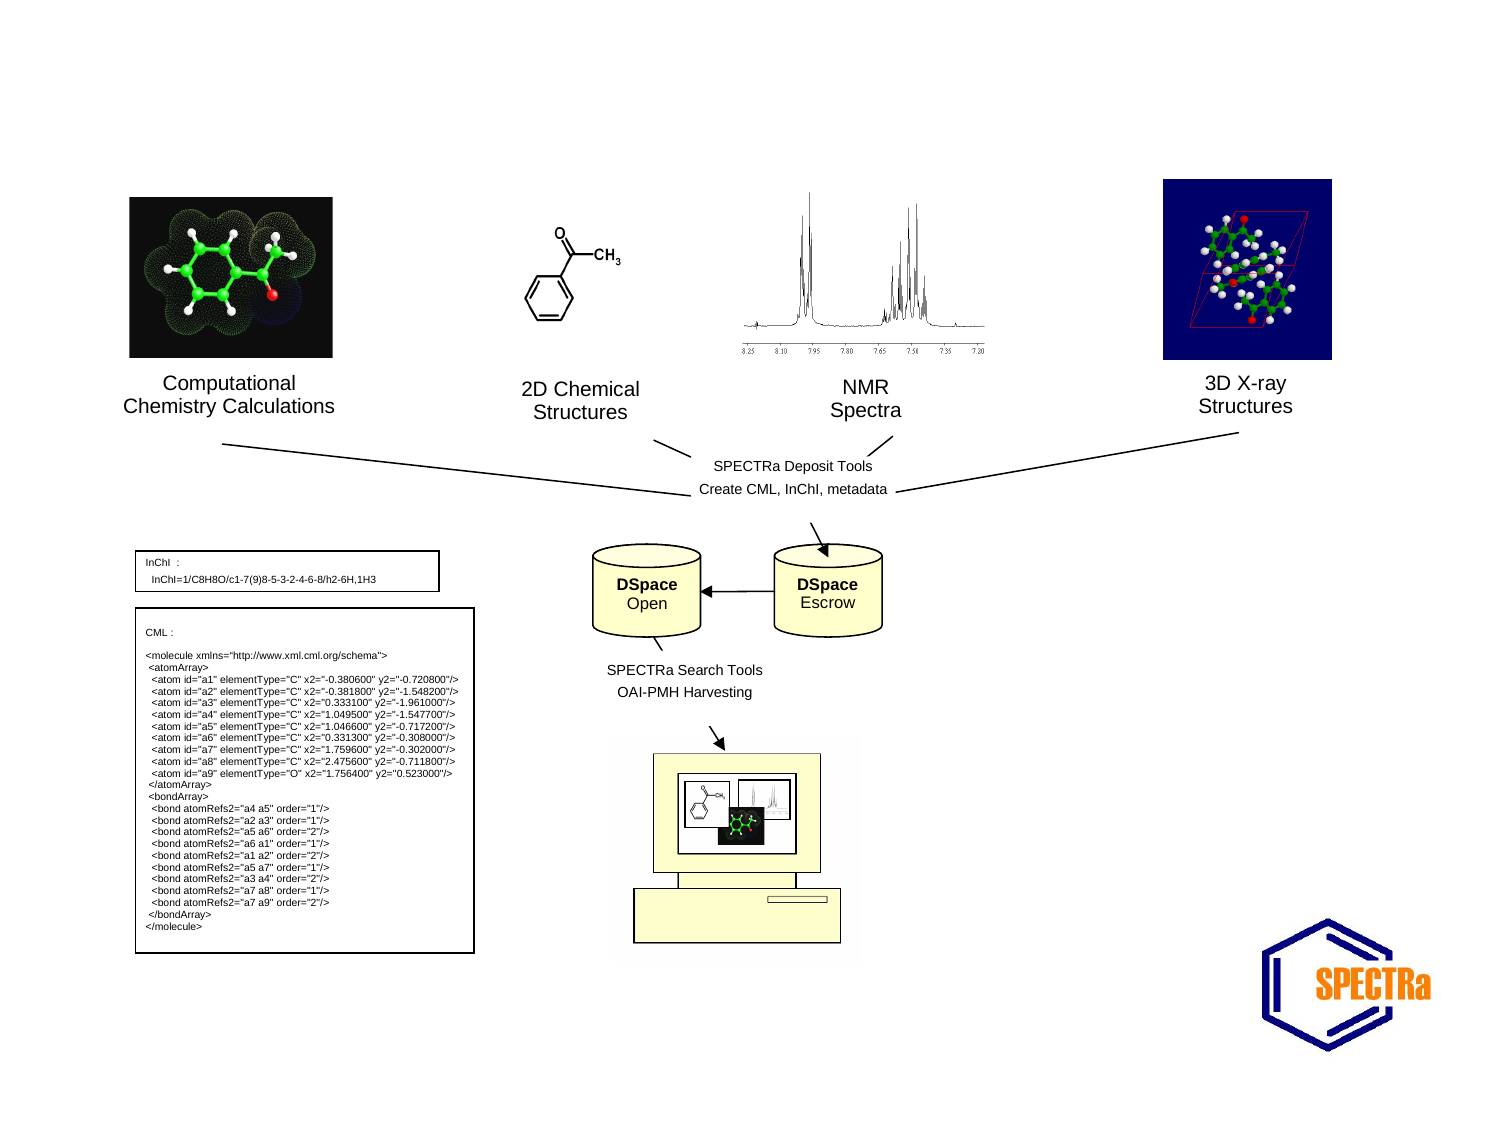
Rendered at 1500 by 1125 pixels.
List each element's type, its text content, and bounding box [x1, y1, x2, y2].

text_box 2D Chemical Structures [485, 374, 675, 427]
text_box [592, 557, 701, 638]
picture [1246, 906, 1446, 1065]
text_box 3D X-ray Structures [1170, 369, 1321, 421]
picture [129, 197, 333, 359]
text_box DSpace Escrow [780, 572, 876, 615]
text_box Computational Chemistry Calculations [111, 369, 347, 421]
text_box InChI : InChI=1/C8H8O/c1-7(9)8-5-3-2-4-6-8/h2-6H,1H3 [135, 550, 439, 592]
text_box SPECTRa Search Tools OAI-PMH Harvesting [513, 650, 857, 726]
picture [510, 217, 668, 343]
text_box [774, 556, 883, 638]
chart [1163, 179, 1332, 360]
text_box CML : <molecule xmlns=“http://www.xml.cml.org/schema"> <atomArray> <atom id="a1" elementType="C" x2="-0.380600" y2="-0.720800"/> <atom id="a2" elementType="C" x2="-0.381800" y2="-1.548200"/> <atom id="a3" elementType="C" x2="0.333100" y2="-1.961000"/> <atom id="a4" elementType="C" x2="1.049500" y2="-1.547700"/> <atom id="a5" elementType="C" x2="1.046600" y2="-0.717200"/> <atom id="a6" elementType="C" x2="0.331300" y2="-0.308000"/> <atom id="a7" elementType="C" x2="1.759600" y2="-0.302000"/> <atom id="a8" elementType="C" x2="2.475600" y2="-0.711800"/> <atom id="a9" elementType="O" x2="1.756400" y2="0.523000"/> </atomArray> <bondArray> <bond atomRefs2="a4 a5" order="1"/> <bond atomRefs2="a2 a3" order="1"/> <bond atomRefs2="a5 a6" order="2"/> <bond atomRefs2="a6 a1" order="1"/> <bond atomRefs2="a1 a2" order="2"/> <bond atomRefs2="a5 a7" order="1"/> <bond atomRefs2="a3 a4" order="2"/> <bond atomRefs2="a7 a8" order="1"/> <bond atomRefs2="a7 a9" order="2"/> </bondArray> </molecule> [135, 607, 475, 953]
picture [732, 179, 997, 380]
text_box NMR Spectra [810, 373, 922, 425]
picture [614, 736, 883, 967]
text_box SPECTRa Deposit Tools Create CML, InChI, metadata [690, 456, 896, 523]
text_box DSpace Open [600, 573, 695, 626]
